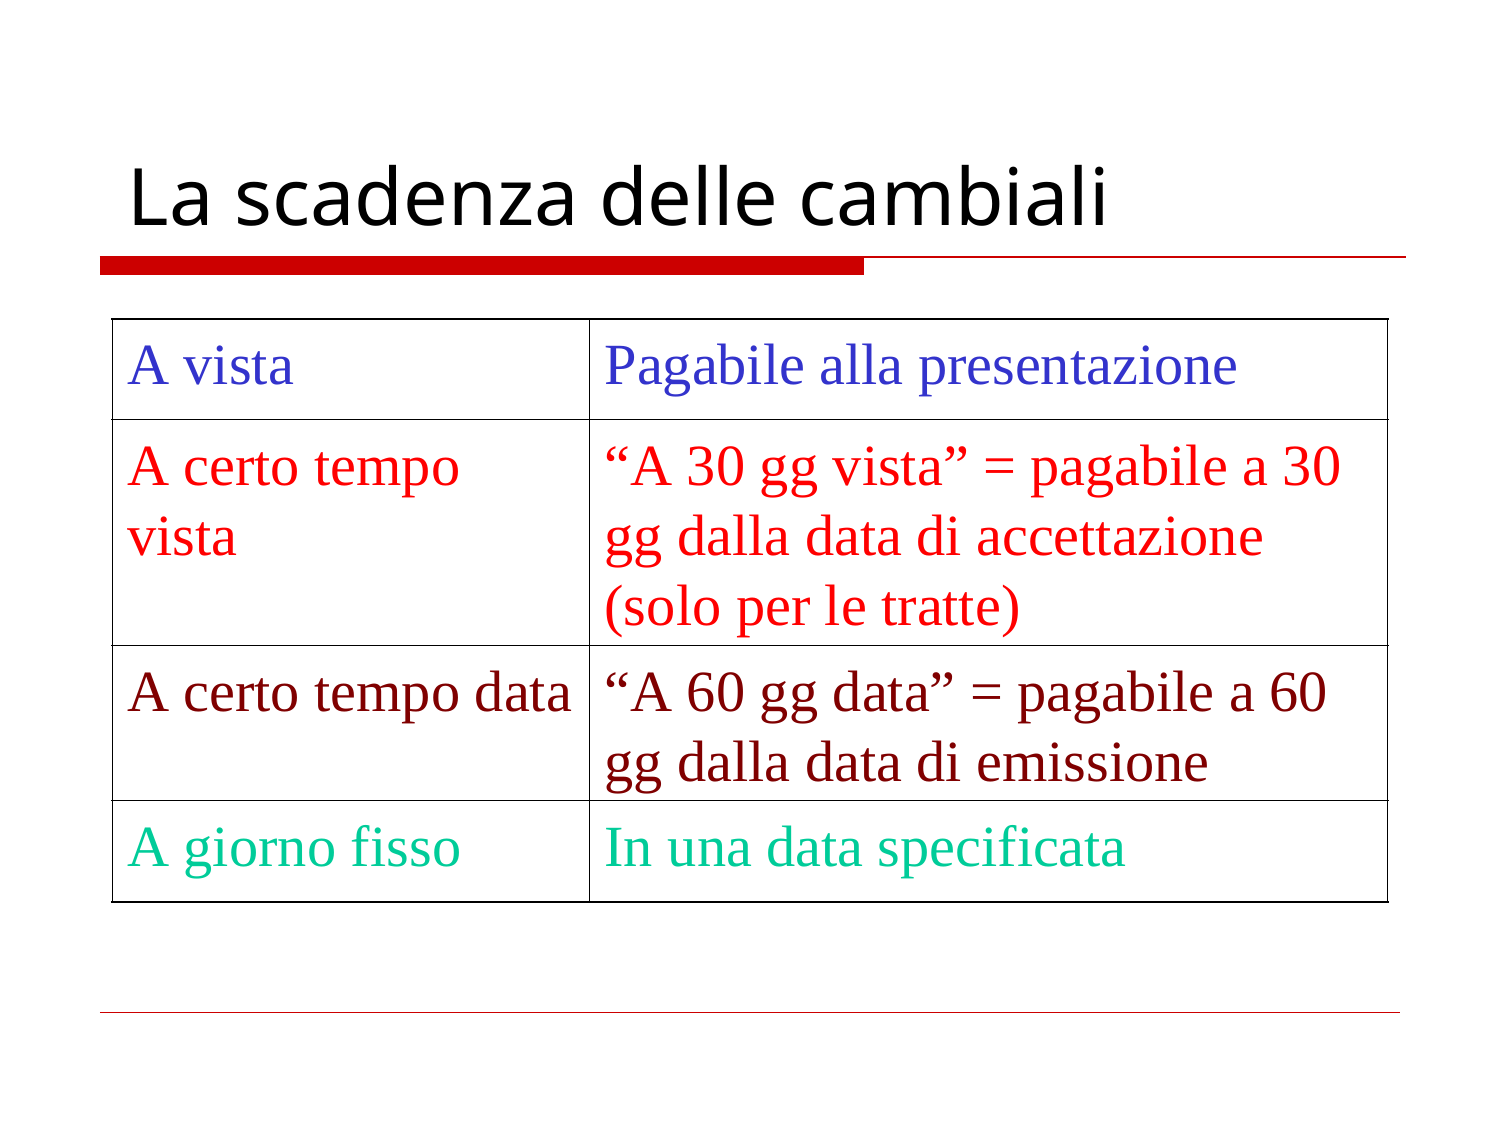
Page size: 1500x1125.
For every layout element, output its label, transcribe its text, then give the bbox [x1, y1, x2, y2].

table_header Pagabile alla presentazione [590, 320, 1387, 419]
table_cell A certo tempo vista [113, 420, 589, 645]
title La scadenza delle cambiali [112, 99, 1388, 288]
table_cell “A 60 gg data” = pagabile a 60 gg dalla data di emissione [590, 646, 1387, 800]
table_cell A certo tempo data [113, 646, 589, 800]
table_cell In una data specificata [590, 801, 1387, 901]
table_cell “A 30 gg vista” = pagabile a 30 gg dalla data di accettazione (solo per le tratte) [590, 420, 1387, 645]
table_header A vista [113, 320, 589, 419]
table_cell A giorno fisso [113, 801, 589, 901]
